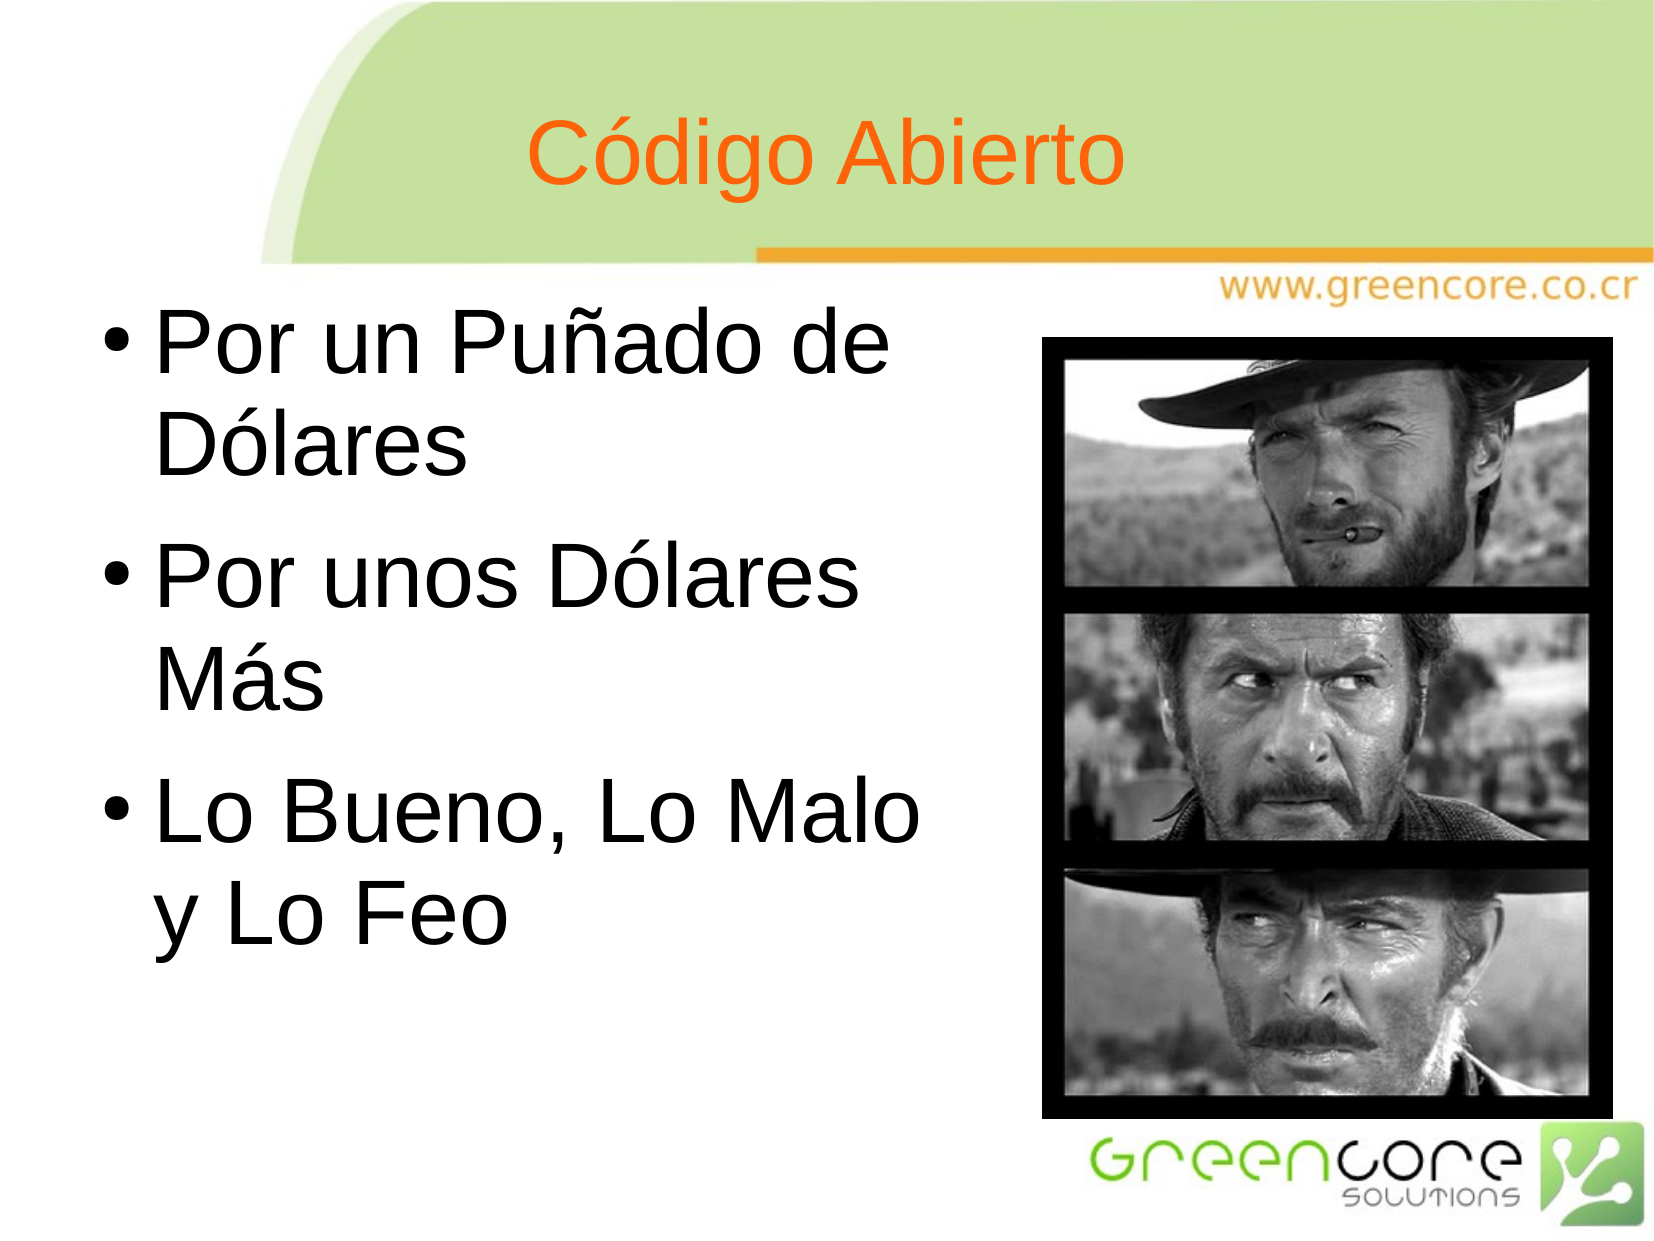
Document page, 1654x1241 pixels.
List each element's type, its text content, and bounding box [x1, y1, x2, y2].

title Código Abierto [82, 49, 1571, 257]
picture [0, 0, 1654, 1241]
list Por un Puñado de Dólares Por unos Dólares Más Lo Bueno, Lo Malo y Lo Feo [82, 290, 976, 1109]
